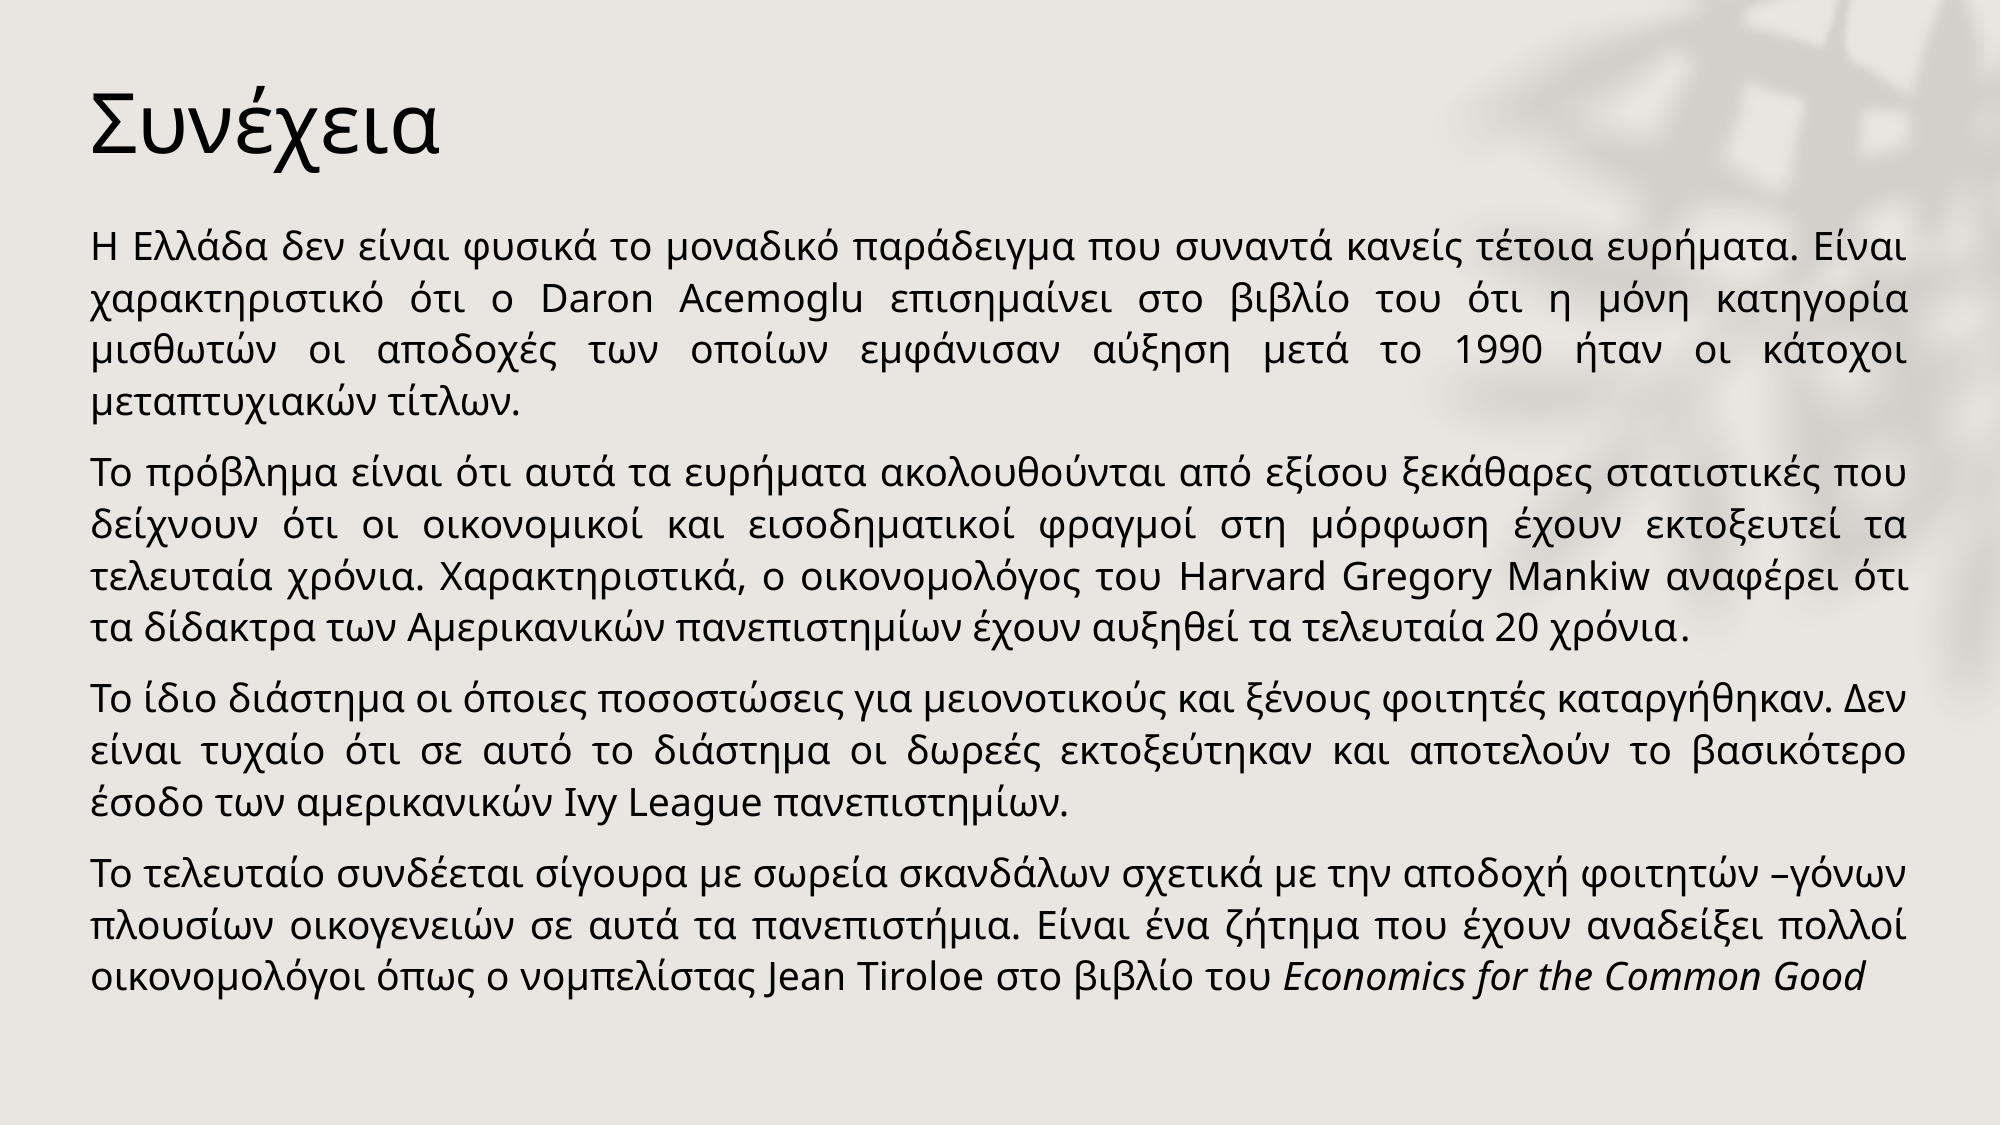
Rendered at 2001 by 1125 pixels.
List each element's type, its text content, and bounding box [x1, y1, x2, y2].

title Συνέχεια [75, 60, 1863, 181]
list Η Ελλάδα δεν είναι φυσικά το μοναδικό παράδειγμα που συναντά κανείς τέτοια ευρήματα. Είναι χαρακτηριστικό ότι ο Daron Acemoglu επισημαίνει στο βιβλίο του ότι η μόνη κατηγορία μισθωτών οι αποδοχές των οποίων εμφάνισαν αύξηση μετά το 1990 ήταν οι κάτοχοι μεταπτυχιακών τίτλων. Το πρόβλημα είναι ότι αυτά τα ευρήματα ακολουθούνται από εξίσου ξεκάθαρες στατιστικές που δείχνουν ότι οι οικονομικοί και εισοδηματικοί φραγμοί στη μόρφωση έχουν εκτοξευτεί τα τελευταία χρόνια. Χαρακτηριστικά, ο οικονομολόγος του Harvard Gregory Mankiw αναφέρει ότι τα δίδακτρα των Αμερικανικών πανεπιστημίων έχουν αυξηθεί τα τελευταία 20 χρόνια. Το ίδιο διάστημα οι όποιες ποσοστώσεις για μειονοτικούς και ξένους φοιτητές καταργήθηκαν. Δεν είναι τυχαίο ότι σε αυτό το διάστημα οι δωρεές εκτοξεύτηκαν και αποτελούν το βασικότερο έσοδο των αμερικανικών Ivy League πανεπιστημίων. Το τελευταίο συνδέεται σίγουρα με σωρεία σκανδάλων σχετικά με την αποδοχή φοιτητών –γόνων πλουσίων οικογενειών σε αυτά τα πανεπιστήμια. Είναι ένα ζήτημα που έχουν αναδείξει πολλοί οικονομολόγοι όπως ο νομπελίστας Jean Tiroloe στο βιβλίο του Economics for the Common Good [75, 209, 1925, 1066]
